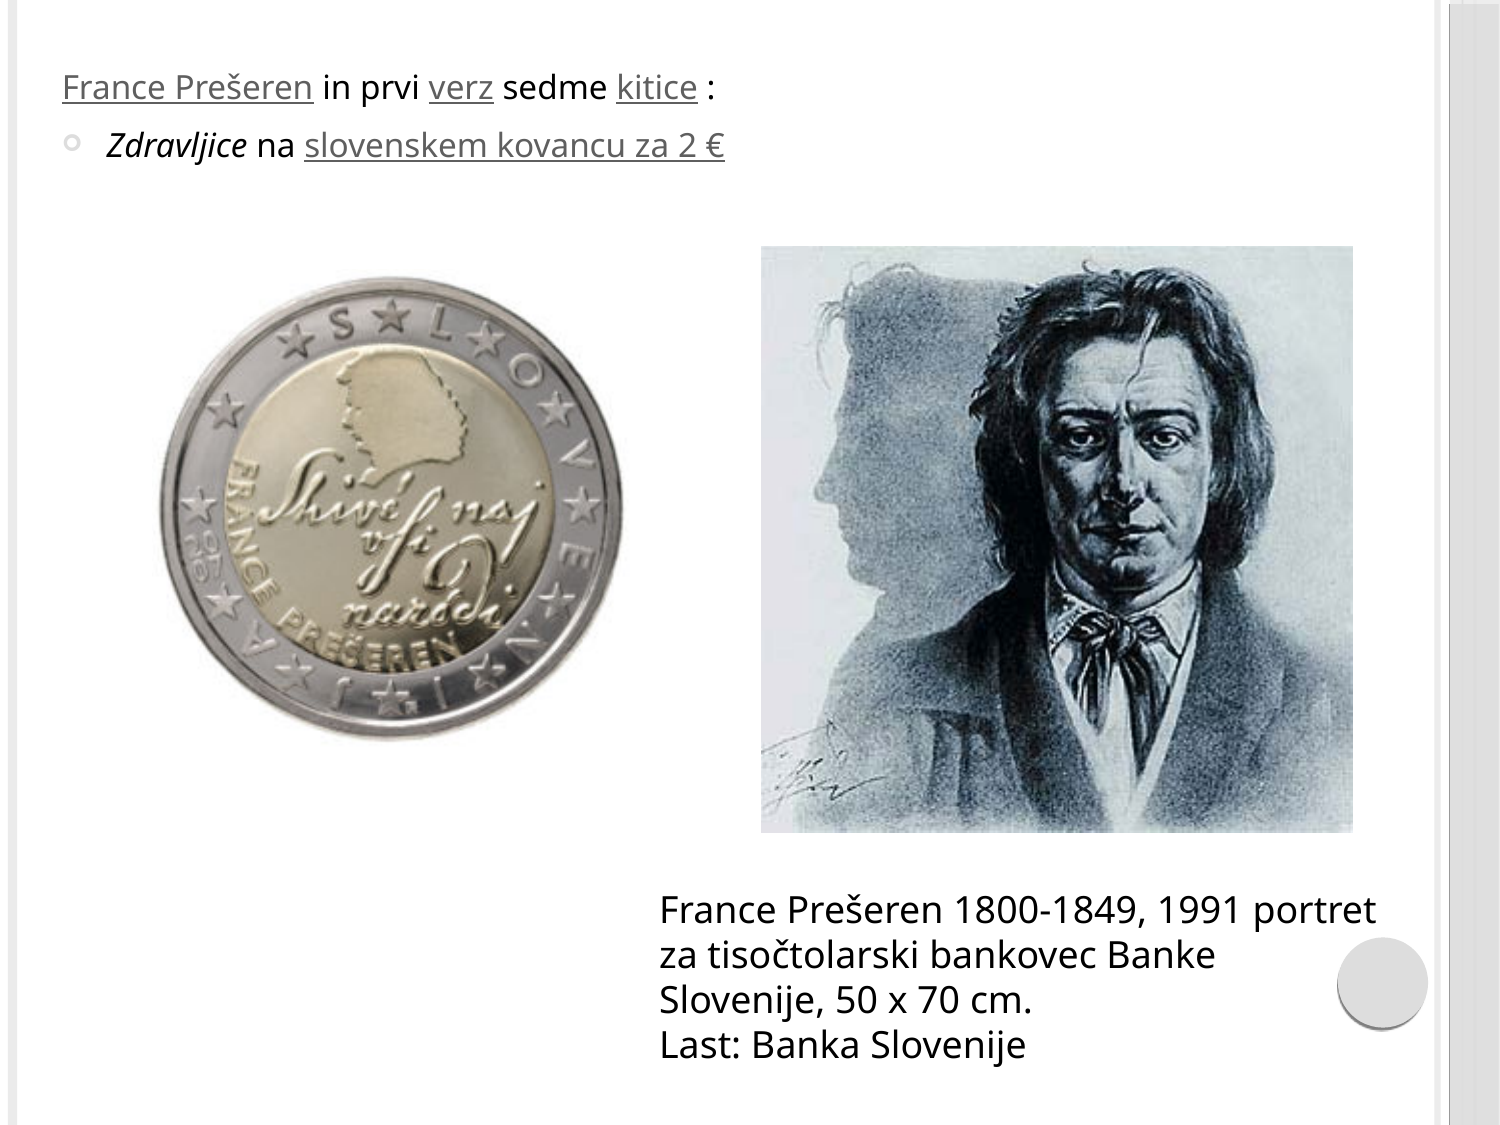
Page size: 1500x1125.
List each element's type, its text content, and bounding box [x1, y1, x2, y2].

text_box France Prešeren 1800-1849, 1991 portret za tisočtolarski bankovec Banke Slovenije, 50 x 70 cm. Last: Banka Slovenije [644, 878, 1395, 1074]
picture [761, 246, 1353, 833]
list France Prešeren in prvi verz sedme kitice : Zdravljice na slovenskem kovancu za 2 € [46, 58, 1320, 312]
picture [152, 269, 633, 750]
